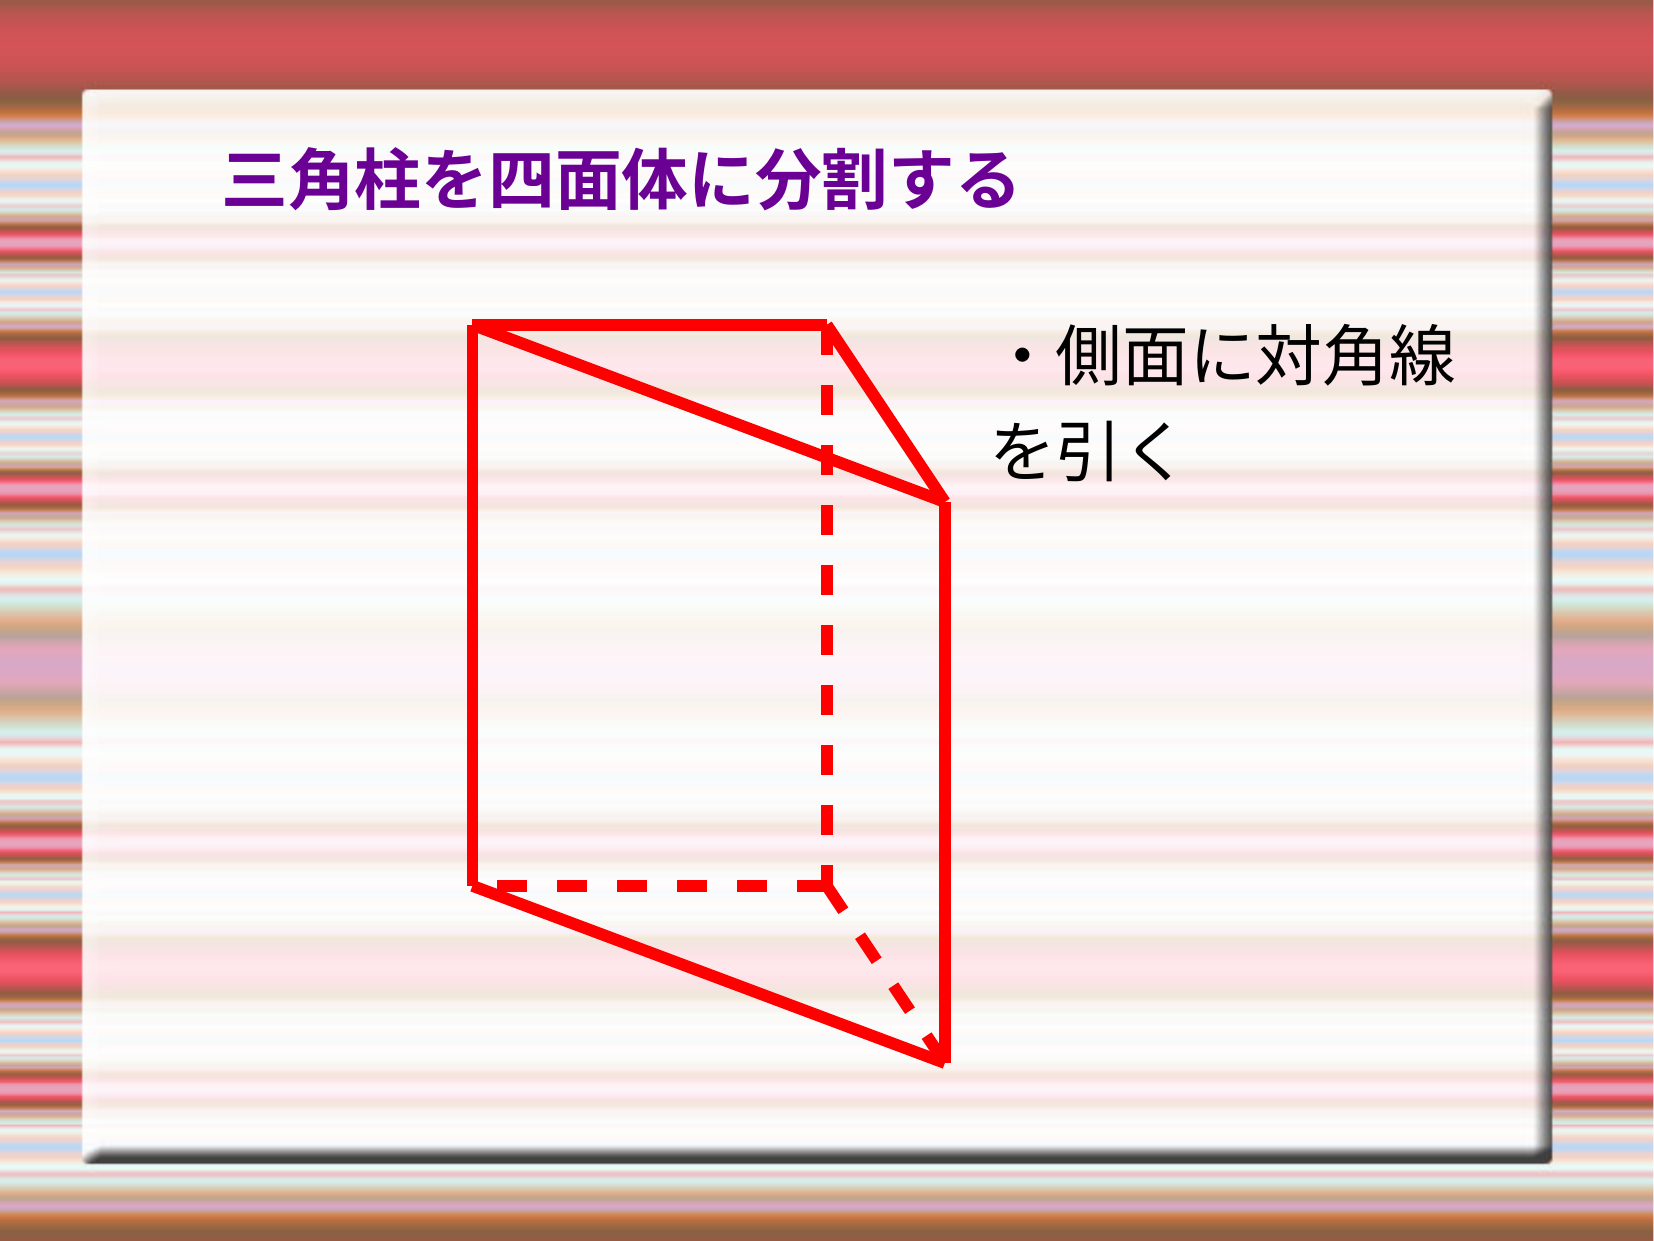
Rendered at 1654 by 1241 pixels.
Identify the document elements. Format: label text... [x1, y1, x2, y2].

text_box 三角柱を四面体に分割する [206, 120, 1241, 207]
picture [0, 0, 1654, 1241]
text_box ・側面に対角線を引く [974, 295, 1477, 1063]
